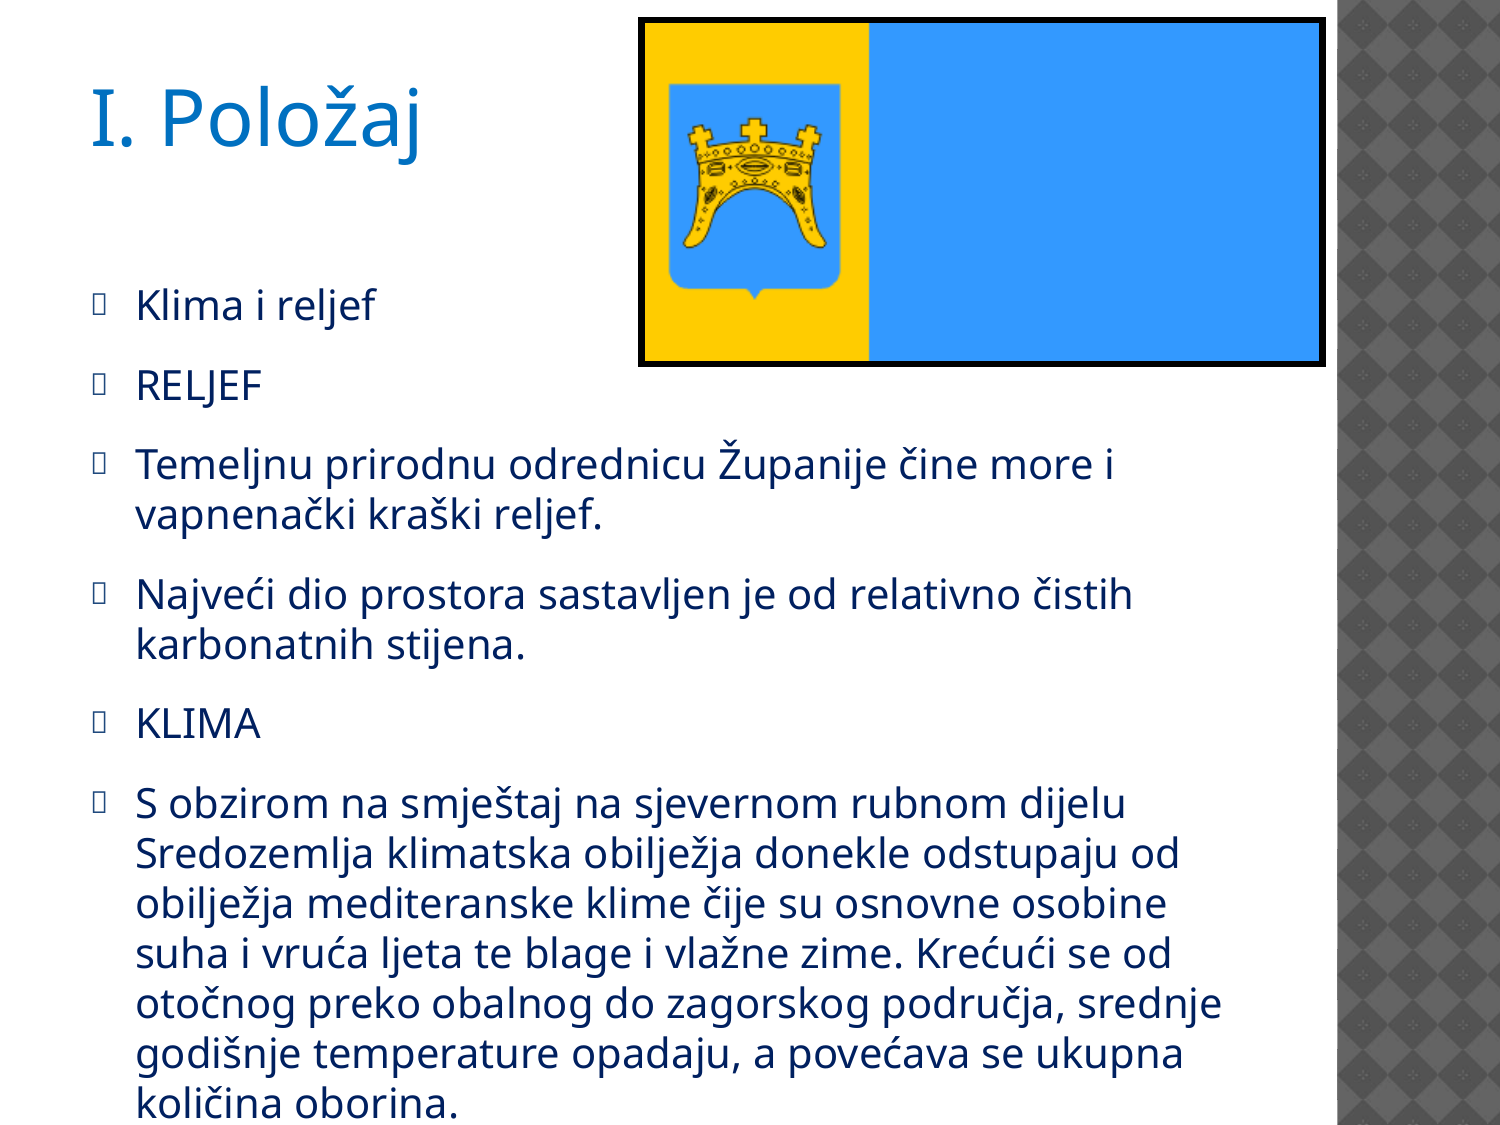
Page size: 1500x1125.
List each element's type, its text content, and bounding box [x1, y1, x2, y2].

picture [1337, 0, 1500, 1125]
picture [644, 23, 1320, 361]
list Klima i reljef RELJEF Temeljnu prirodnu odrednicu Županije čine more i vapnenački kraški reljef. Najveći dio prostora sastavljen je od relativno čistih karbonatnih stijena. KLIMA S obzirom na smještaj na sjevernom rubnom dijelu Sredozemlja klimatska obilježja donekle odstupaju od obilježja mediteranske klime čije su osnovne osobine suha i vruća ljeta te blage i vlažne zime. Krećući se od otočnog preko obalnog do zagorskog područja, srednje godišnje temperature opadaju, a povećava se ukupna količina oborina. [75, 264, 1263, 1125]
title I. Položaj [75, 52, 638, 240]
